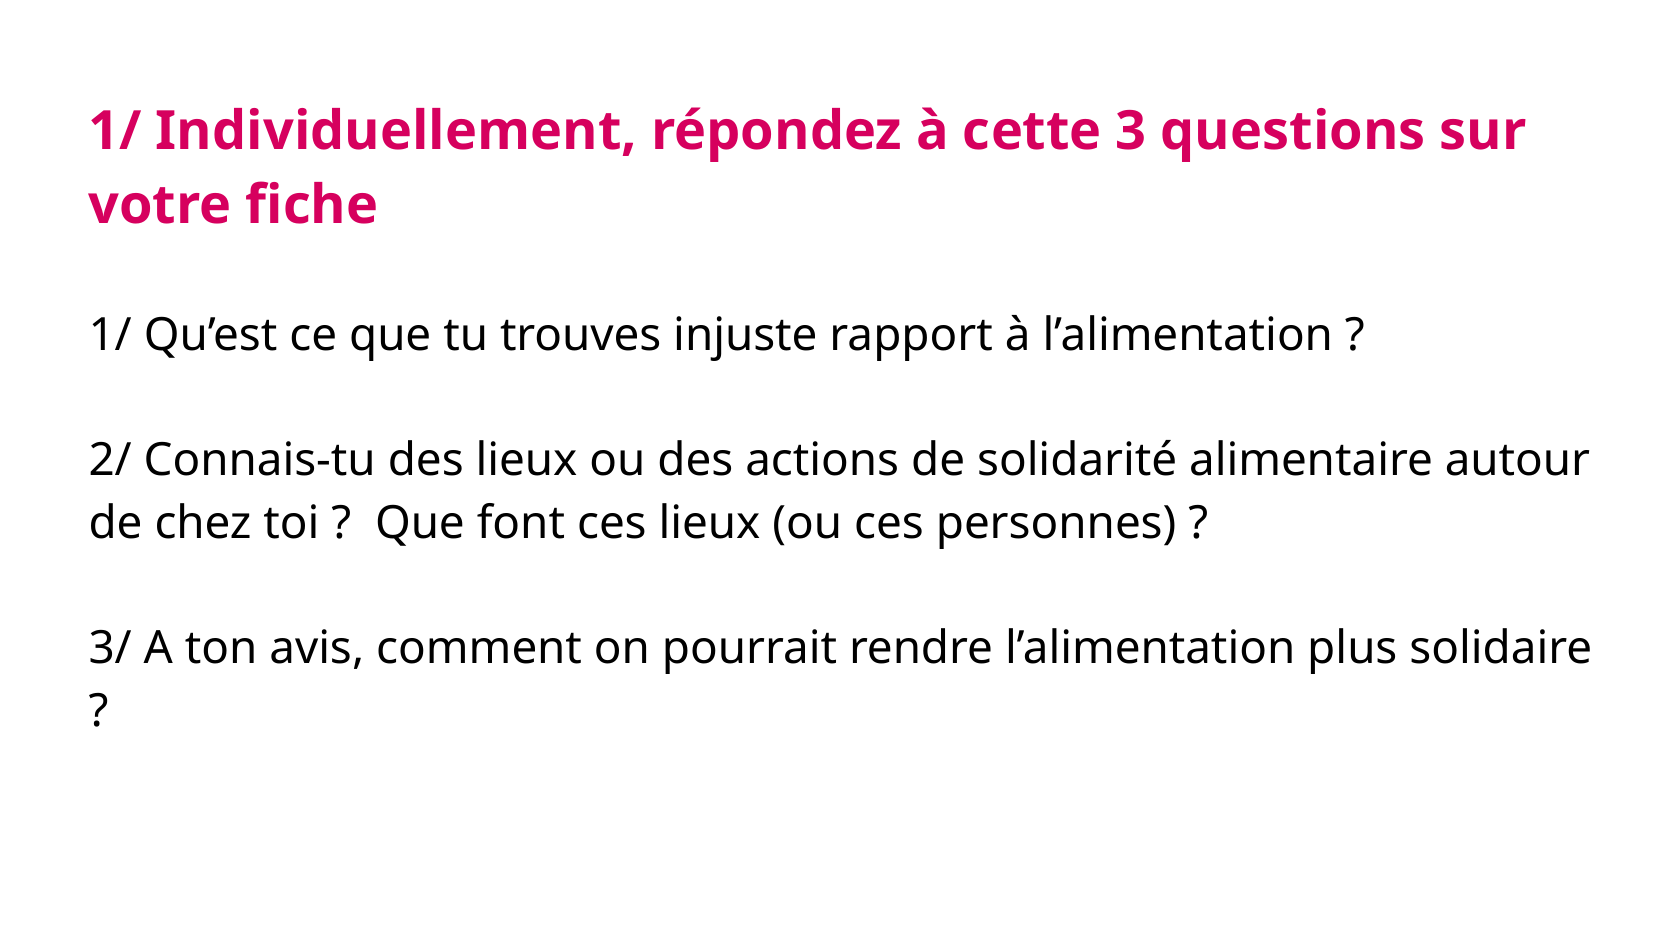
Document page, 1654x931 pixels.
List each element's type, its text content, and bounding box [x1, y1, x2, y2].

title 1/ Individuellement, répondez à cette 3 questions sur votre fiche 1/ Qu’est ce que tu trouves injuste rapport à l’alimentation ? 2/ Connais-tu des lieux ou des actions de solidarité alimentaire autour de chez toi ? Que font ces lieux (ou ces personnes) ? 3/ A ton avis, comment on pourrait rendre l’alimentation plus solidaire ? [88, 91, 1595, 510]
